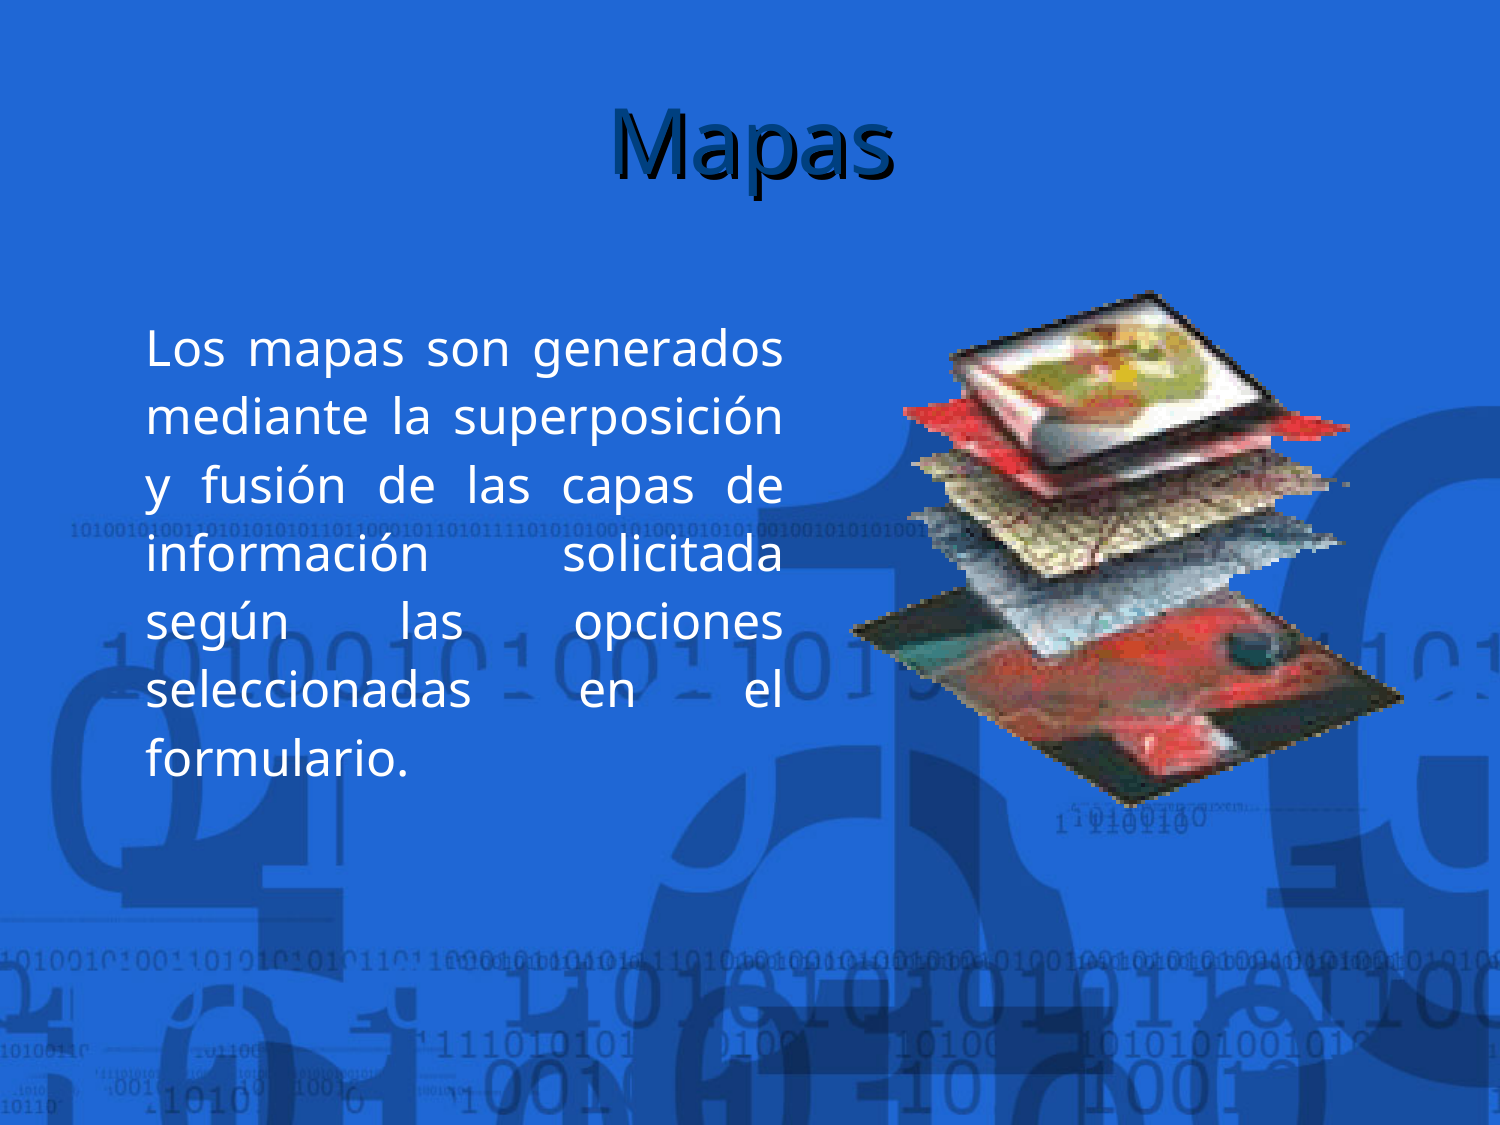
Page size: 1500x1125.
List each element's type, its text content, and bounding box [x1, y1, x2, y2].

title Mapas [75, 45, 1426, 233]
picture [0, 0, 1500, 1125]
list Los mapas son generados mediante la superposición y fusión de las capas de información solicitada según las opciones seleccionadas en el formulario. [74, 305, 800, 968]
